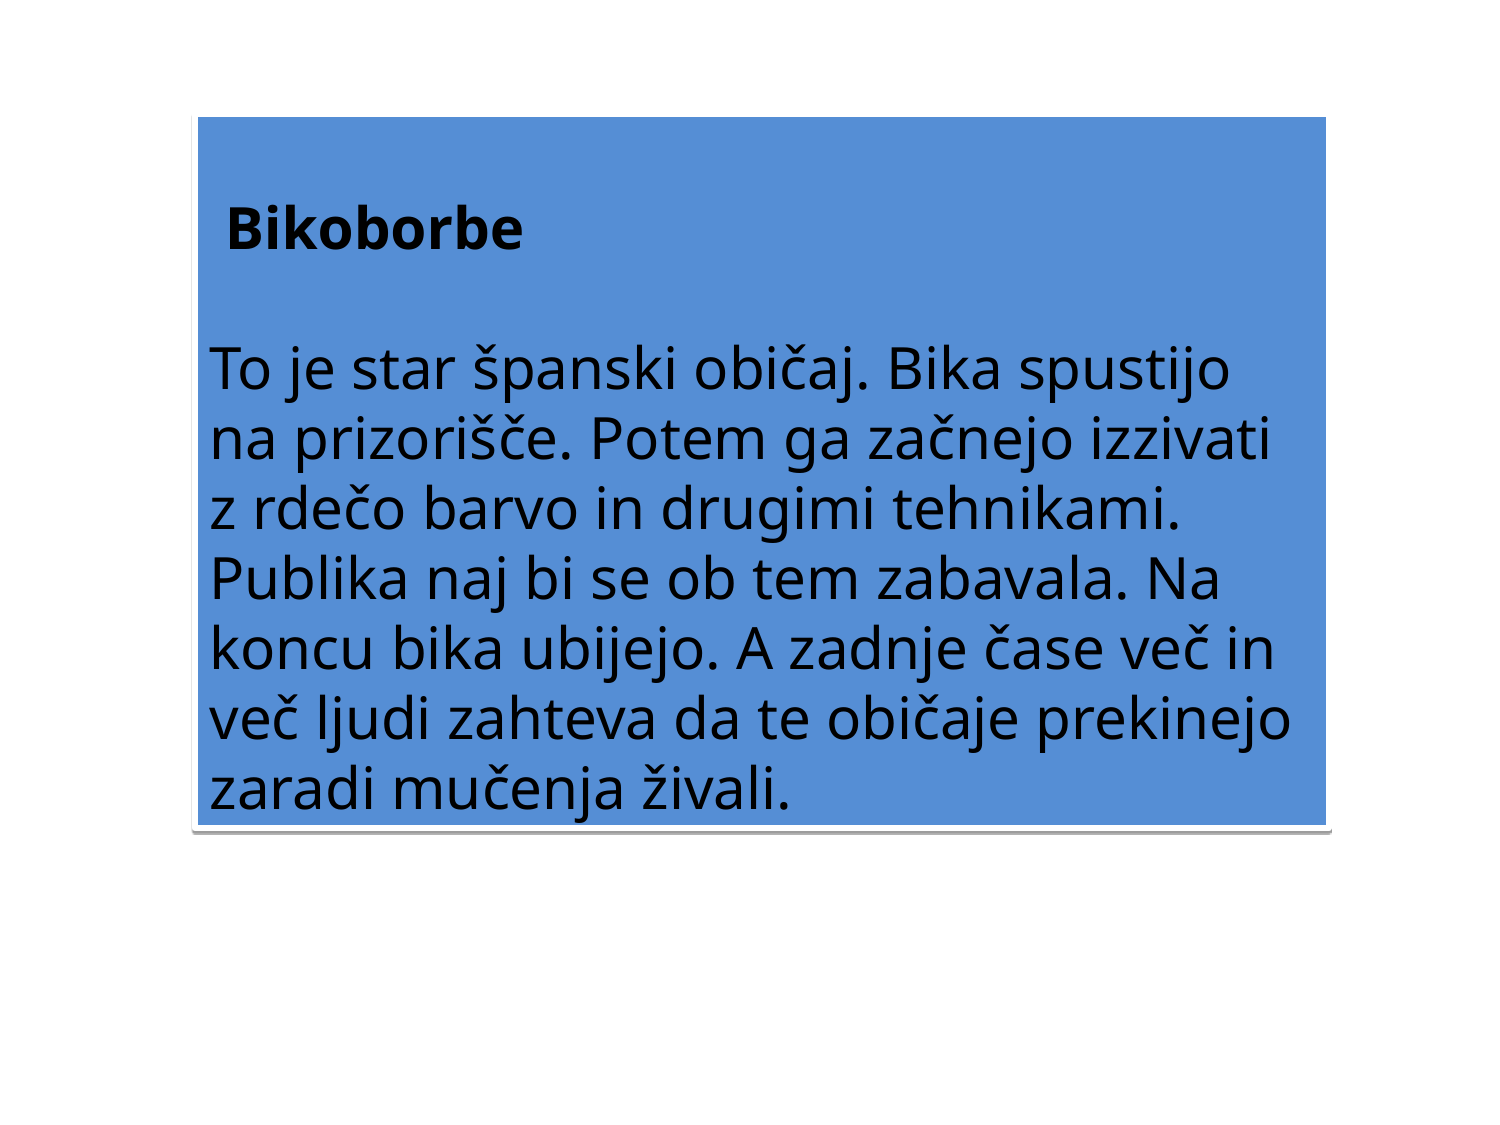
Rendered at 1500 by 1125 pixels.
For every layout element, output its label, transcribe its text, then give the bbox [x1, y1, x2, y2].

text_box Bikoborbe To je star španski običaj. Bika spustijo na prizorišče. Potem ga začnejo izzivati z rdečo barvo in drugimi tehnikami. Publika naj bi se ob tem zabavala. Na koncu bika ubijejo. A zadnje čase več in več ljudi zahteva da te običaje prekinejo zaradi mučenja živali. [194, 113, 1329, 829]
